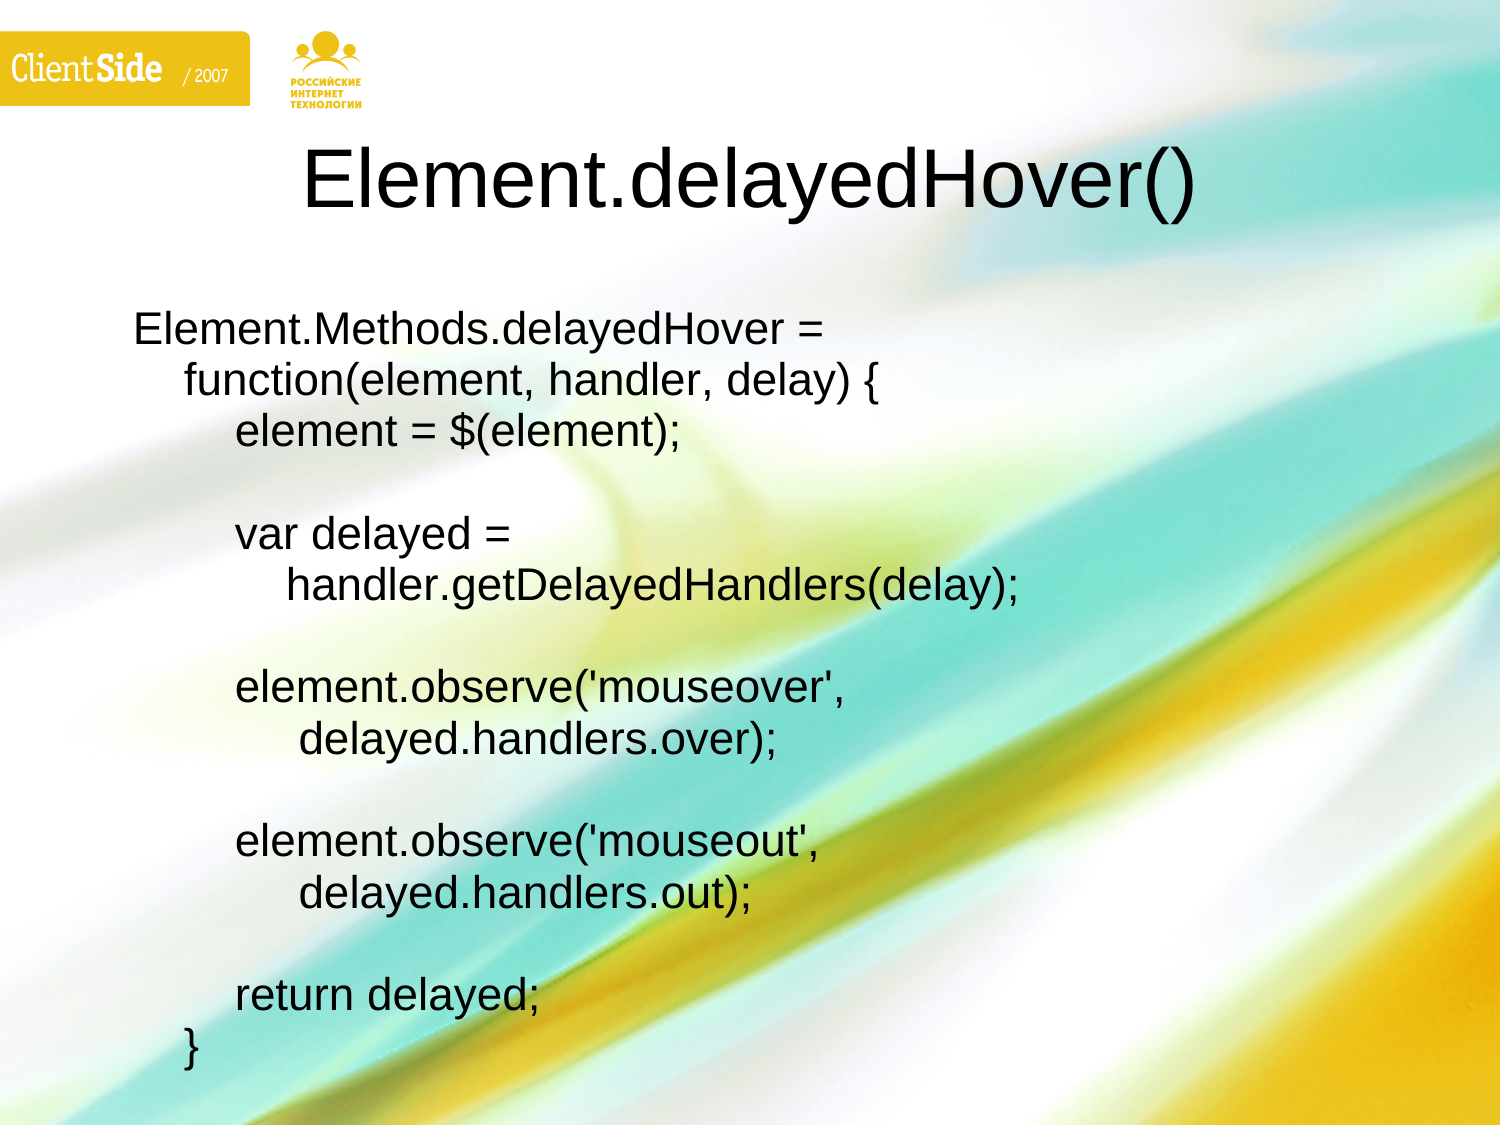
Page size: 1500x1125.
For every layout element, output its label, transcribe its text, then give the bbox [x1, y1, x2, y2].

title Element.delayedHover() [75, 108, 1426, 250]
picture [0, 0, 1500, 1125]
text_box Element.Methods.delayedHover = function(element, handler, delay) { element = $(element); var delayed = handler.getDelayedHandlers(delay); element.observe('mouseover', delayed.handlers.over); element.observe('mouseout', delayed.handlers.out); return delayed; } [118, 295, 1093, 1093]
